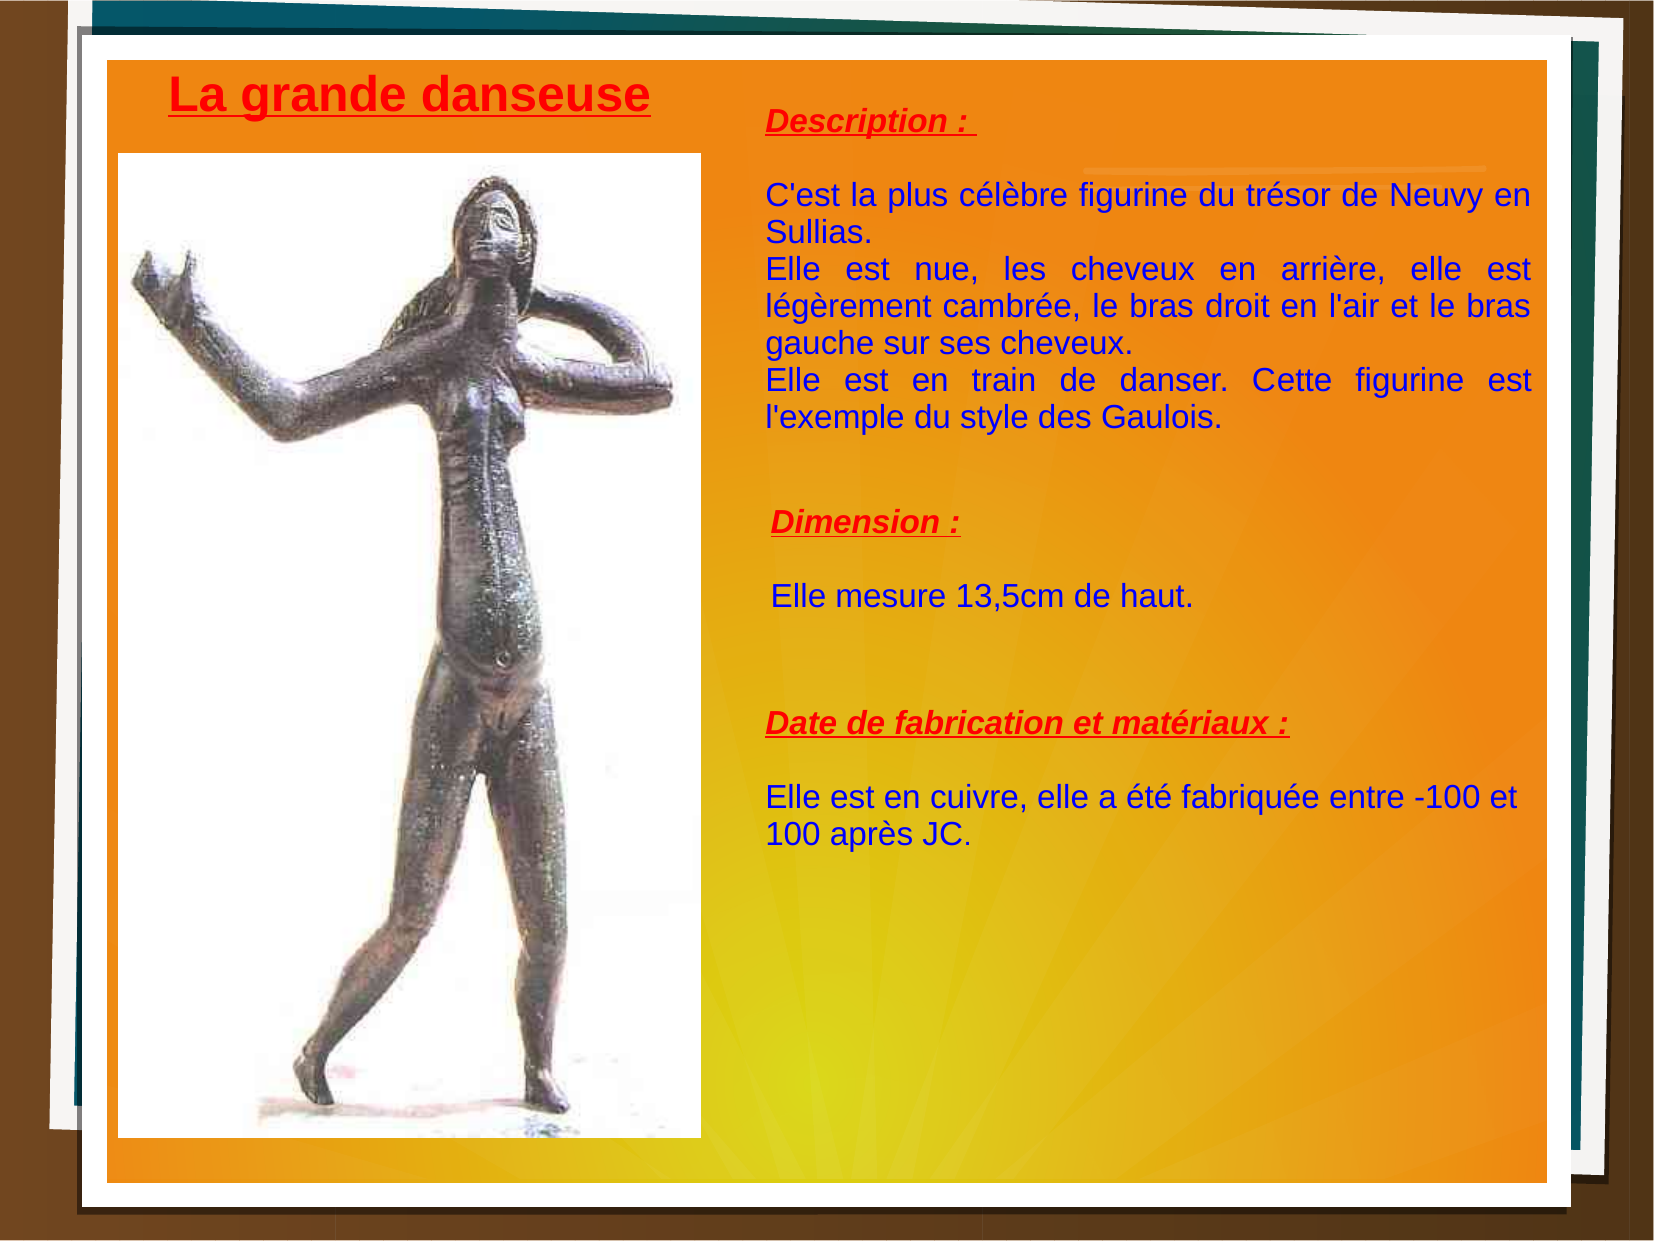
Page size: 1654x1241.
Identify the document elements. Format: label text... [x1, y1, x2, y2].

text_box Date de fabrication et matériaux : Elle est en cuivre, elle a été fabriquée entre -100 et 100 après JC. [750, 696, 1548, 875]
text_box Dimension : Elle mesure 13,5cm de haut. [755, 496, 1571, 624]
text_box Description : C'est la plus célèbre figurine du trésor de Neuvy en Sullias. Elle est nue, les cheveux en arrière, elle est légèrement cambrée, le bras droit en l'air et le bras gauche sur ses cheveux. Elle est en train de danser. Cette figurine est l'exemple du style des Gaulois. [750, 94, 1548, 696]
picture [118, 153, 701, 1138]
text_box La grande danseuse [153, 59, 780, 131]
